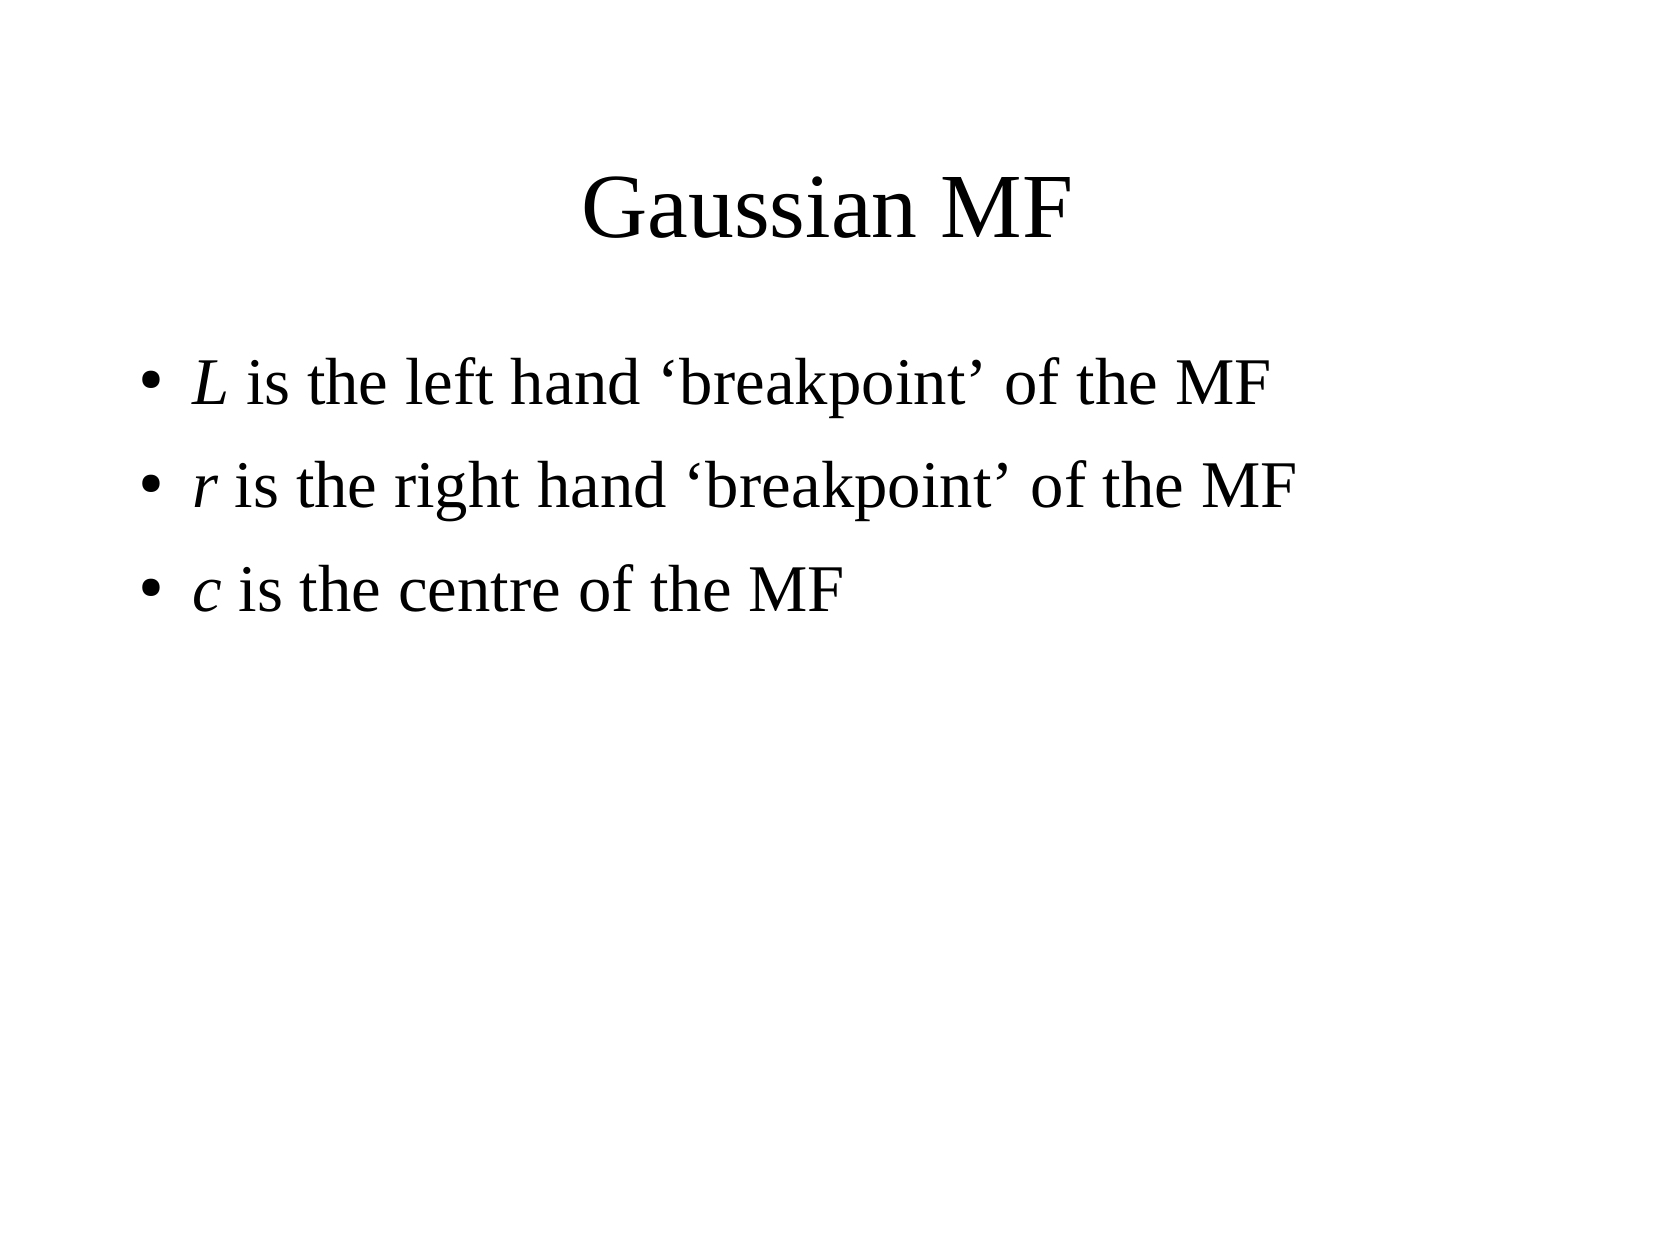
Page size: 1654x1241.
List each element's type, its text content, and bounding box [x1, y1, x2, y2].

list L is the left hand ‘breakpoint’ of the MF r is the right hand ‘breakpoint’ of the MF c is the centre of the MF [121, 344, 1534, 1127]
title Gaussian MF [121, 102, 1534, 311]
